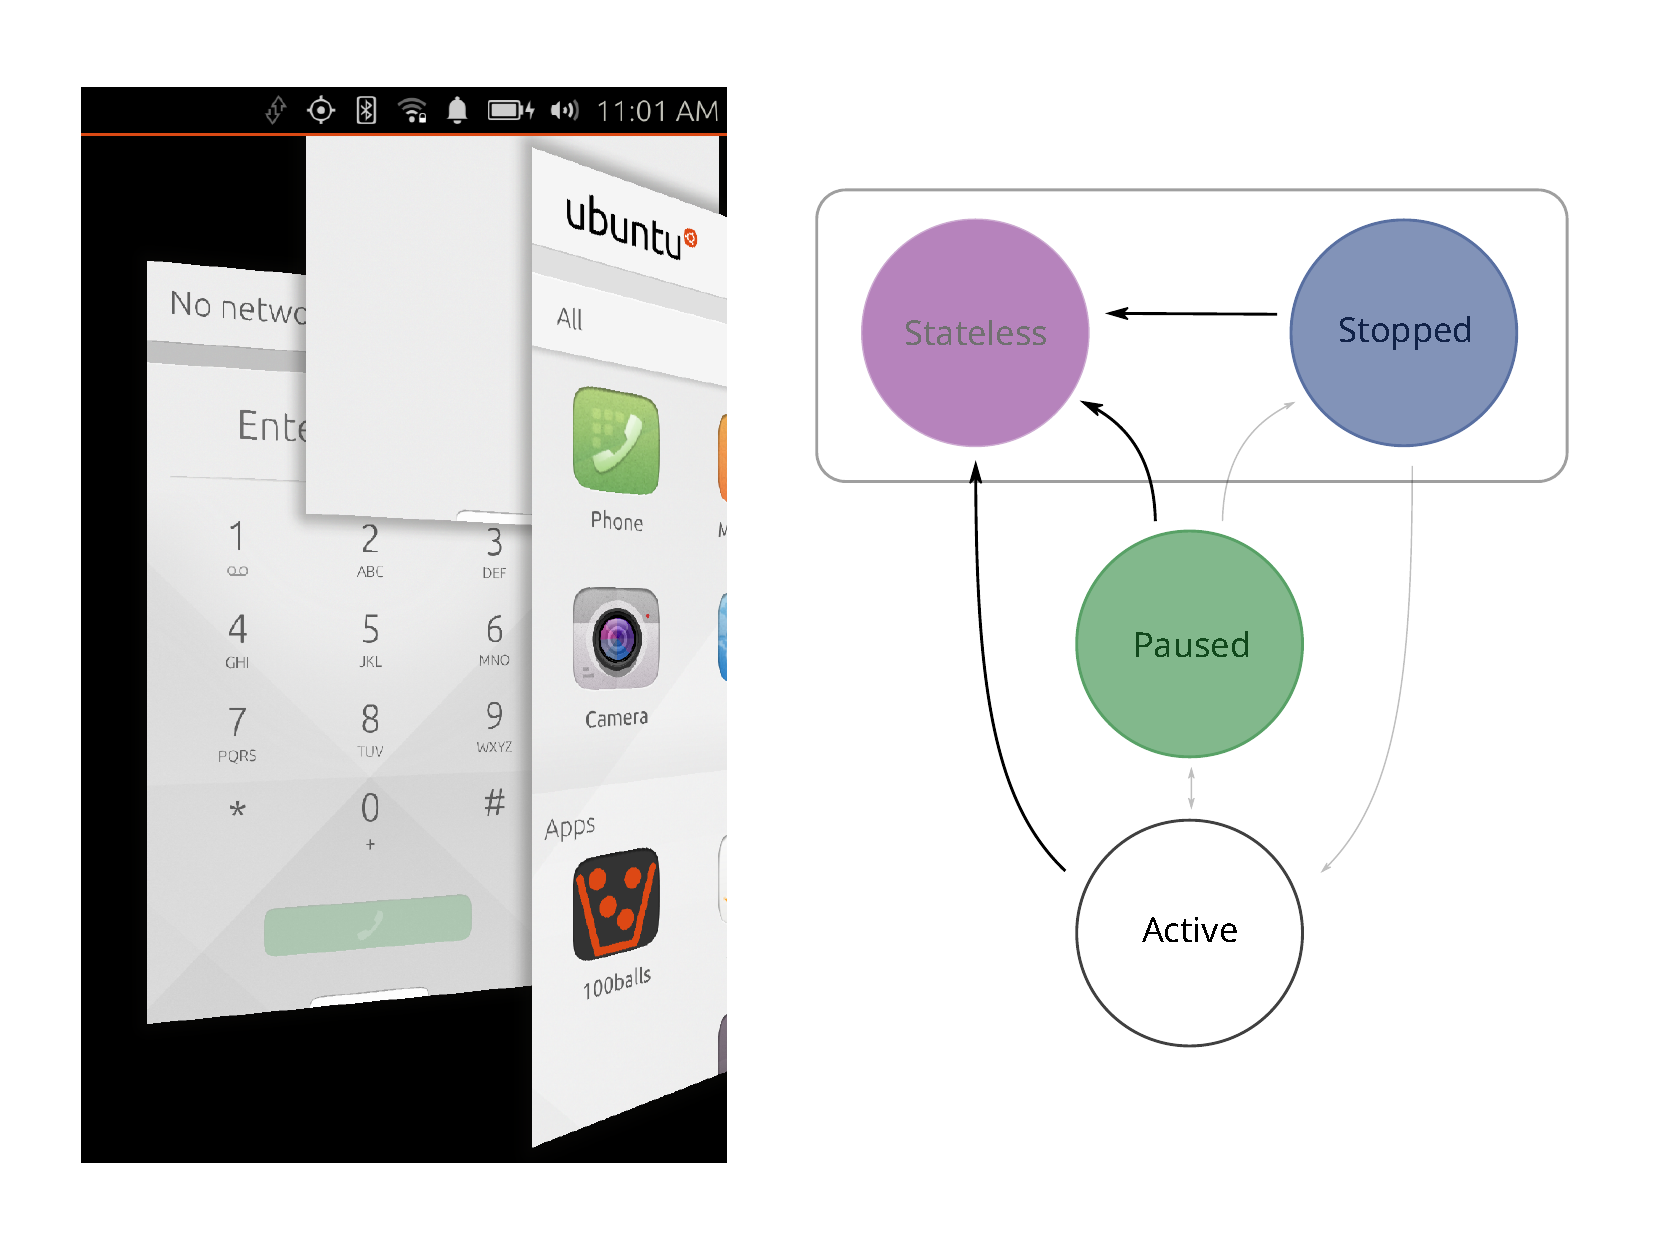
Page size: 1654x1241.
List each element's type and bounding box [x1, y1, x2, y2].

picture [81, 87, 727, 1163]
picture [785, 159, 1598, 1077]
